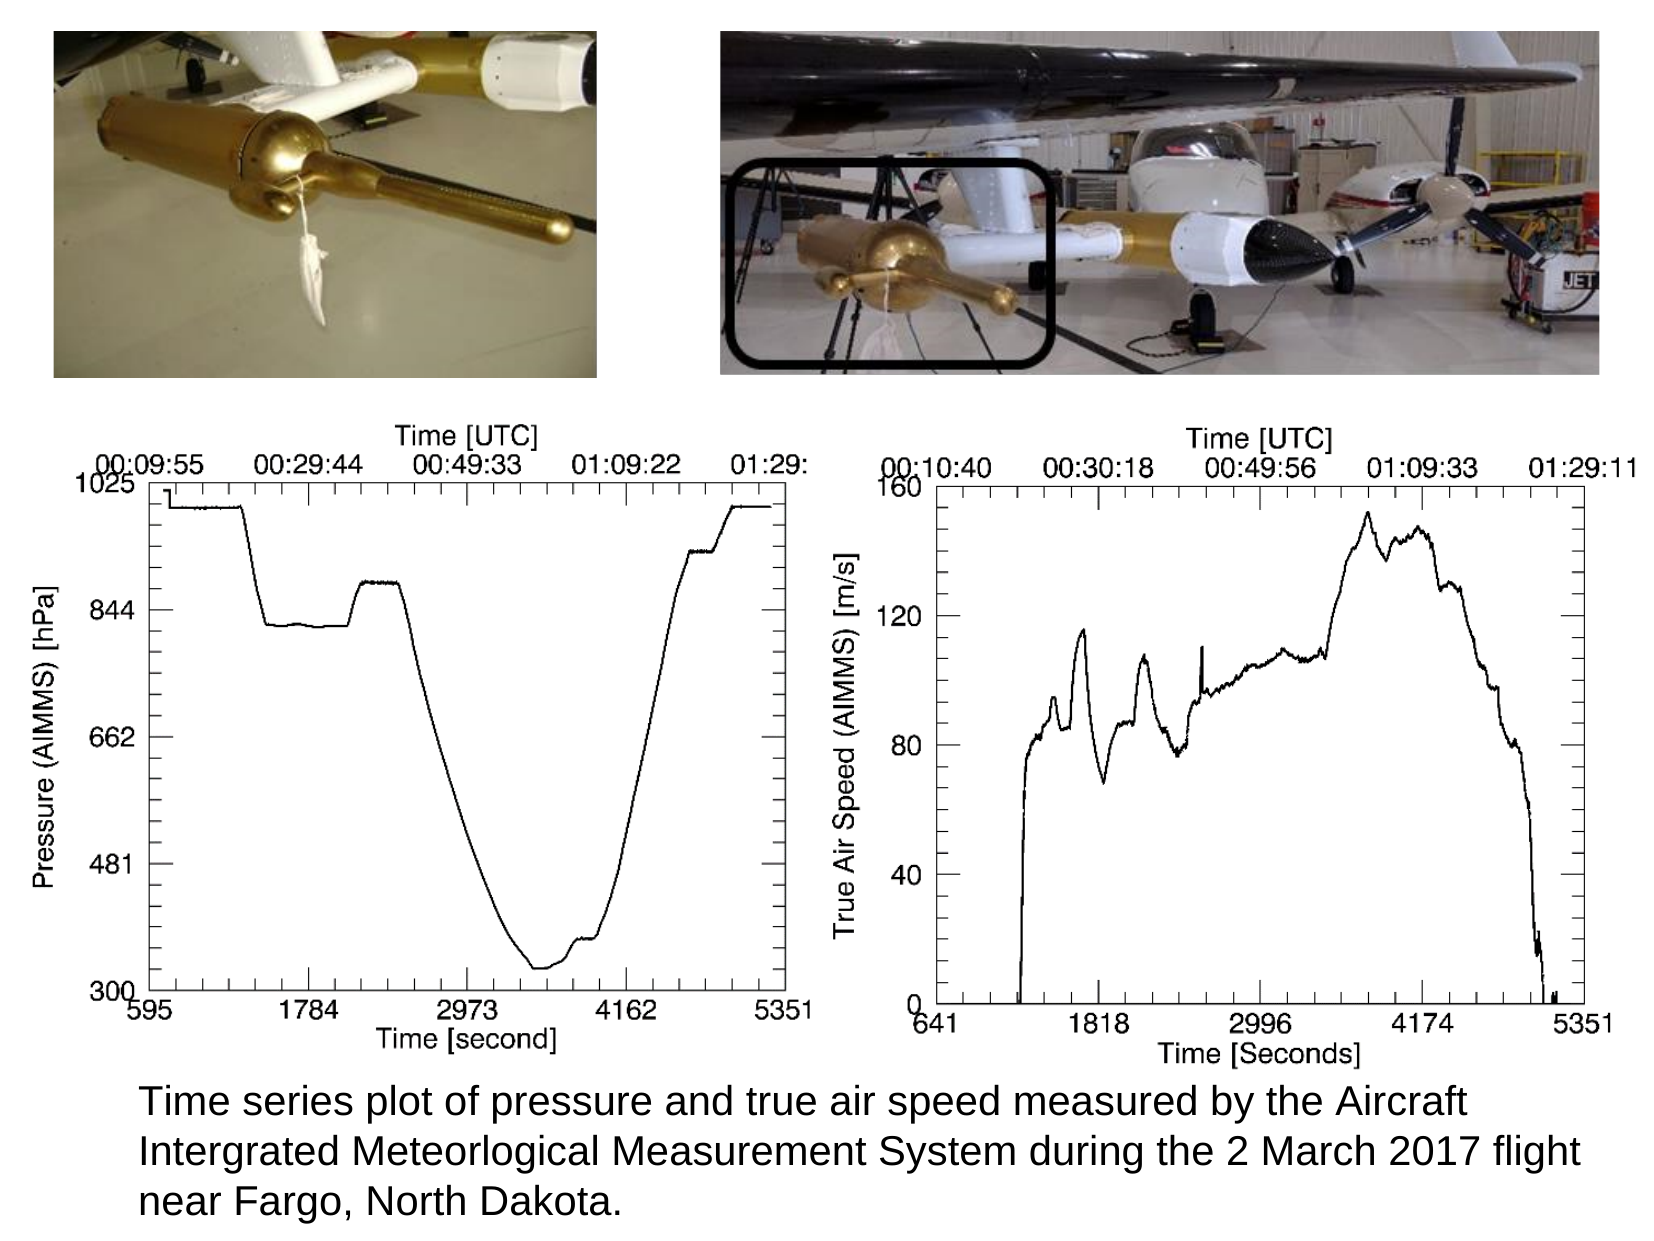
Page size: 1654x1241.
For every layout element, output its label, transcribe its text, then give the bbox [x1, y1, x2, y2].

picture [0, 0, 1654, 1241]
text_box Time series plot of pressure and true air speed measured by the Aircraft Intergrated Meteorlogical Measurement System during the 2 March 2017 flight near Fargo, North Dakota. [138, 1074, 1603, 1225]
